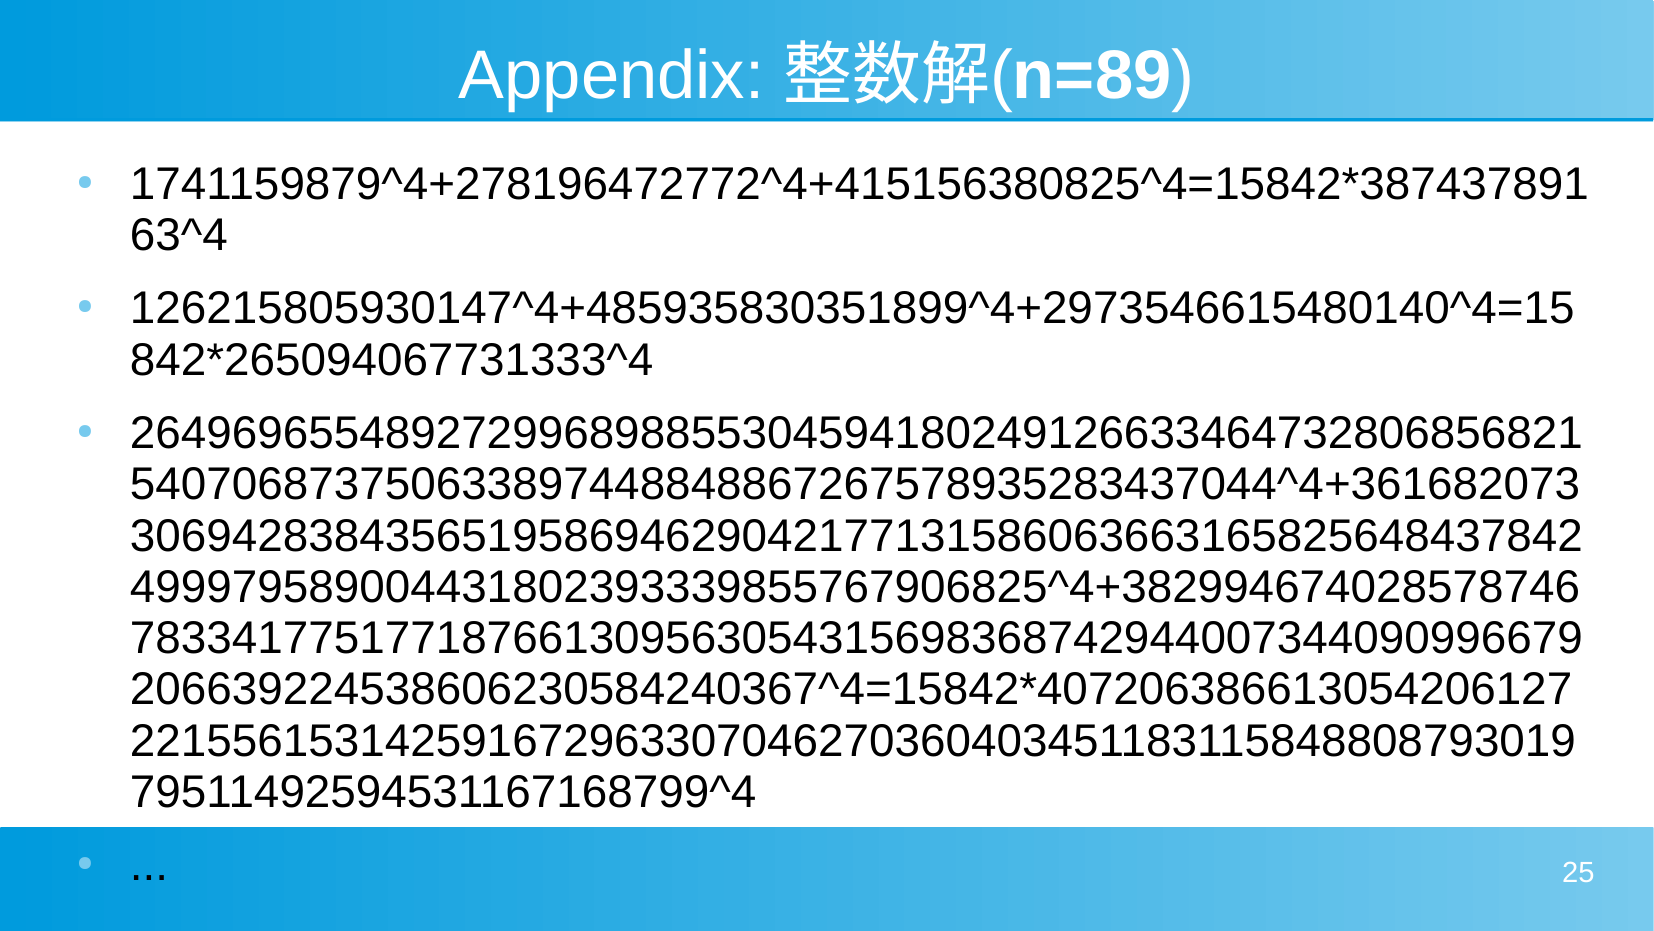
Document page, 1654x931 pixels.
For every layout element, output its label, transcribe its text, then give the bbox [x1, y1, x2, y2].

list 1741159879^4+278196472772^4+415156380825^4=15842*38743789163^4 126215805930147^4+485935830351899^4+2973546615480140^4=15842*265094067731333^4 264969655489272996898855304594180249126633464732806856821540706873750633897448848867267578935283437044^4+361682073306942838435651958694629042177131586063663165825648437842499979589004431802393339855767906825^4+382994674028578746783341775177187661309563054315698368742944007344090996679206639224538606230584240367^4=15842*40720638661305420612722155615314259167296330704627036040345118311584880879301979511492594531167168799^4 ... [59, 121, 1595, 857]
title Appendix: 整数解(n=89) [59, 29, 1595, 108]
